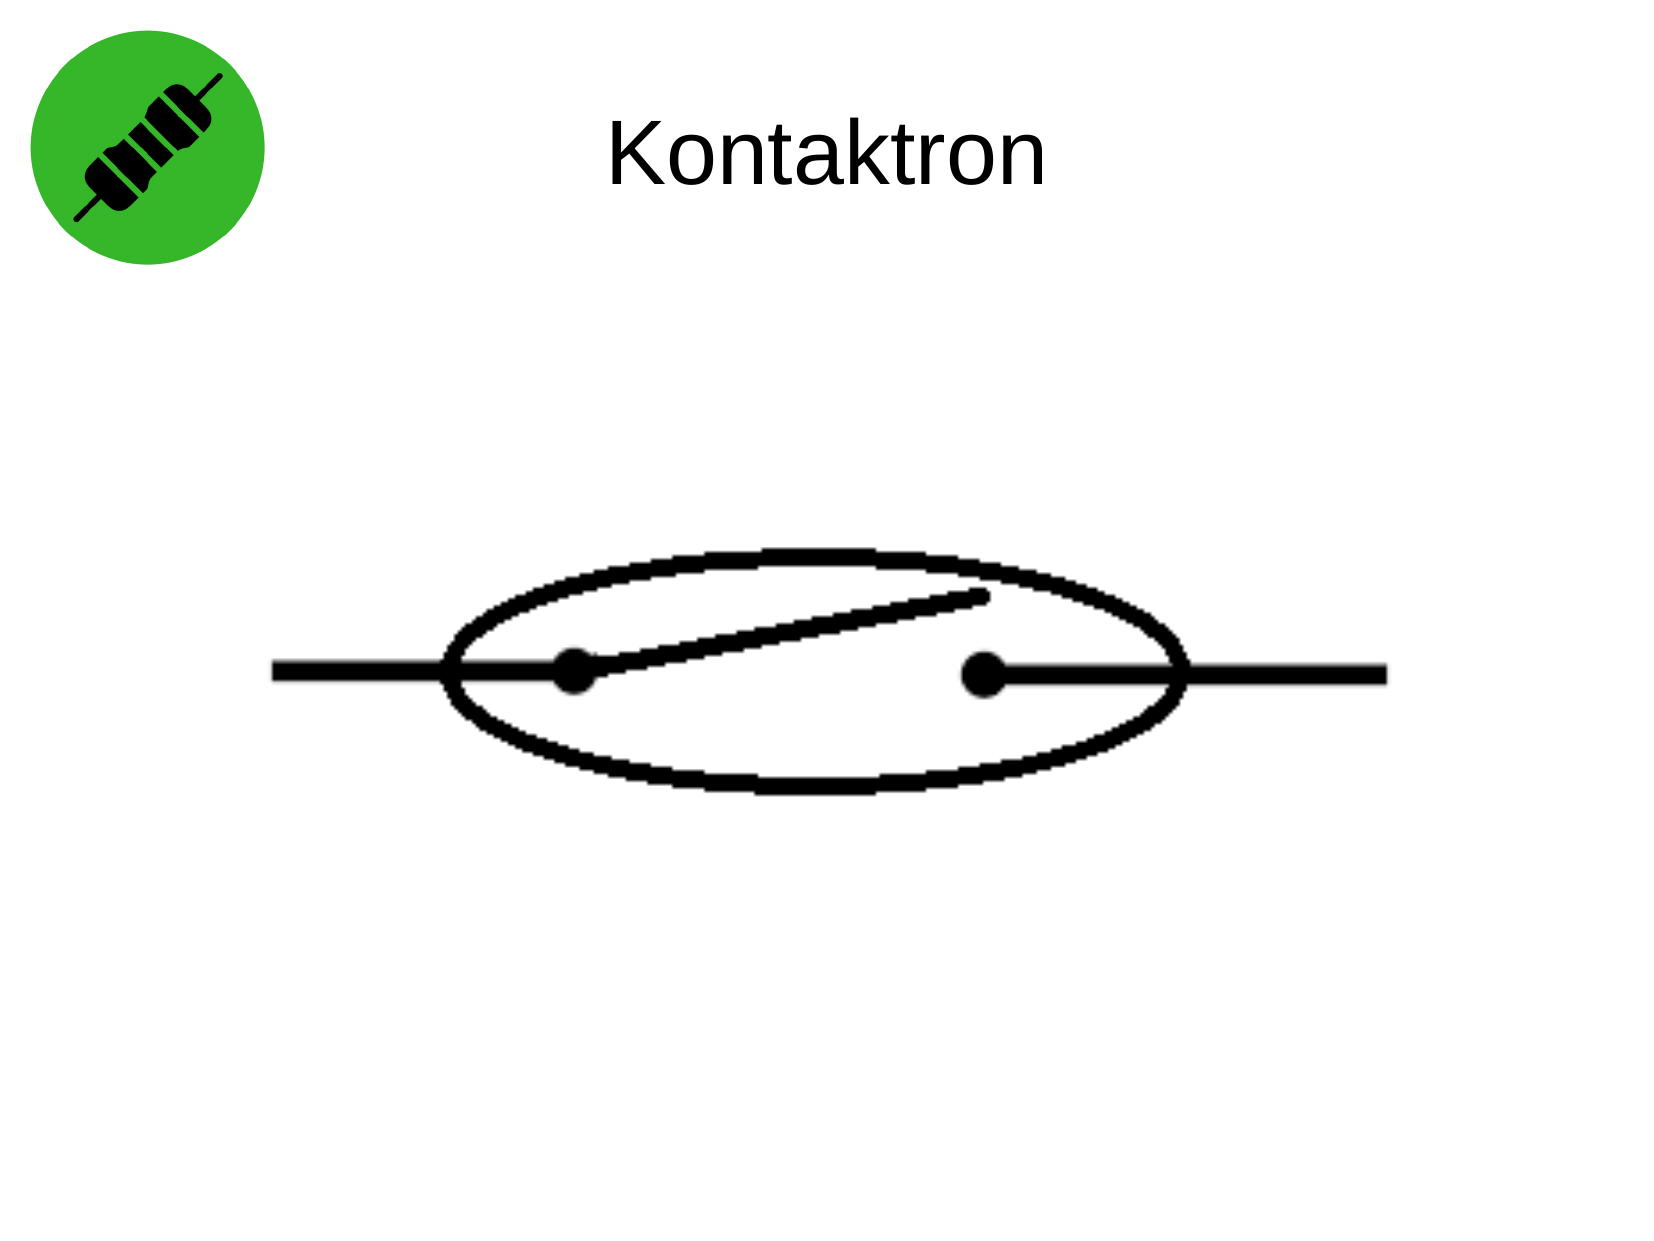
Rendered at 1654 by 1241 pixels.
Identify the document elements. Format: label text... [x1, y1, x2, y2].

picture [177, 324, 1506, 922]
picture [29, 29, 266, 266]
title Kontaktron [266, 49, 1571, 257]
